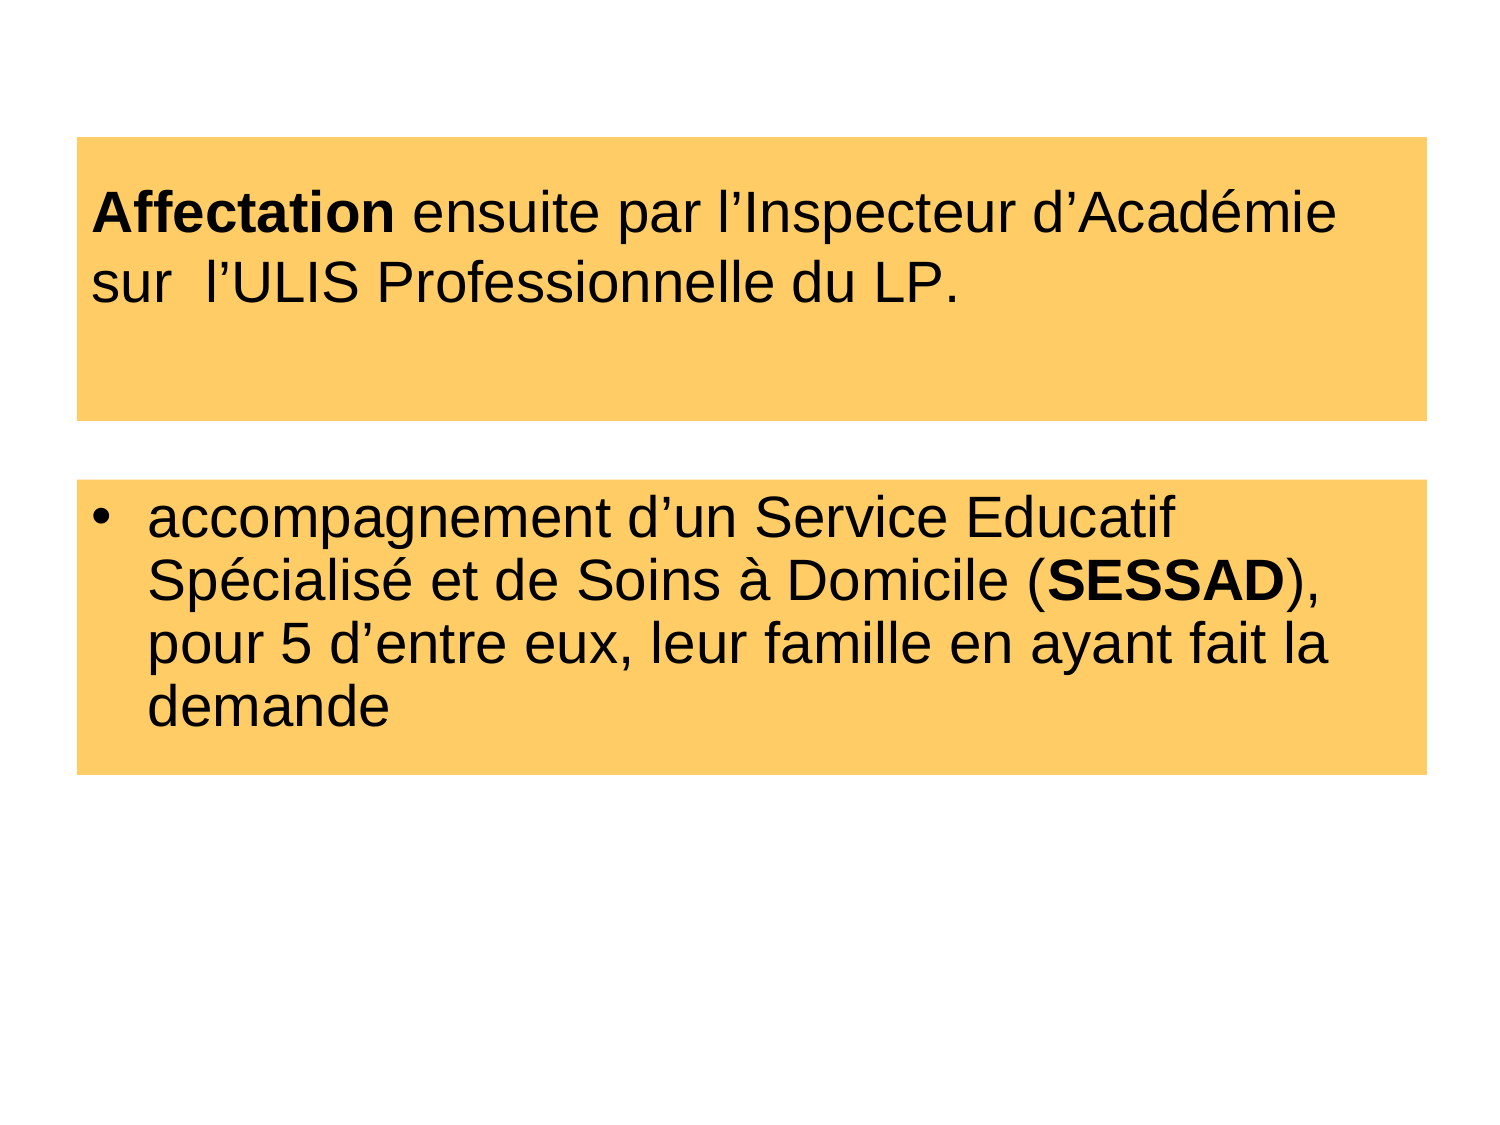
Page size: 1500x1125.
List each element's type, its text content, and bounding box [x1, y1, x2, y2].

title Affectation ensuite par l’Inspecteur d’Académie sur l’ULIS Professionnelle du LP. [76, 137, 1427, 421]
list accompagnement d’un Service Educatif Spécialisé et de Soins à Domicile (SESSAD), pour 5 d’entre eux, leur famille en ayant fait la demande [76, 479, 1427, 775]
